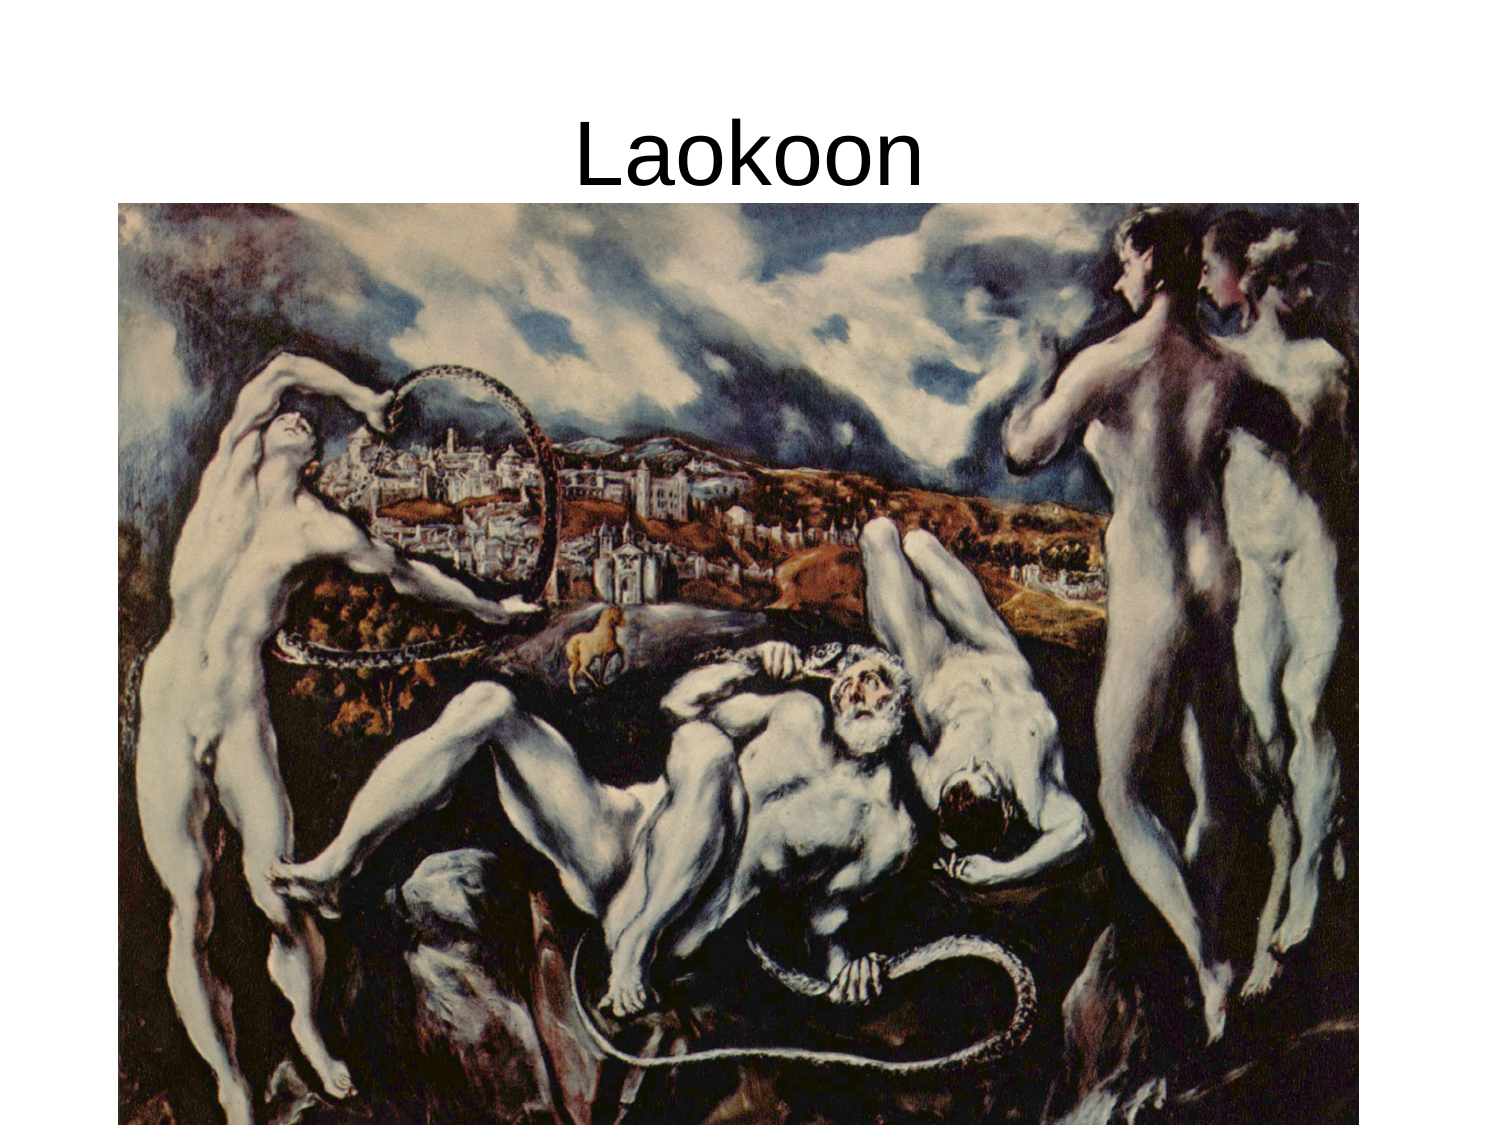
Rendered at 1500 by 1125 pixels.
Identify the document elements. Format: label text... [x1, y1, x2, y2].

picture [118, 203, 1359, 1125]
title Laokoon [75, 20, 1425, 288]
